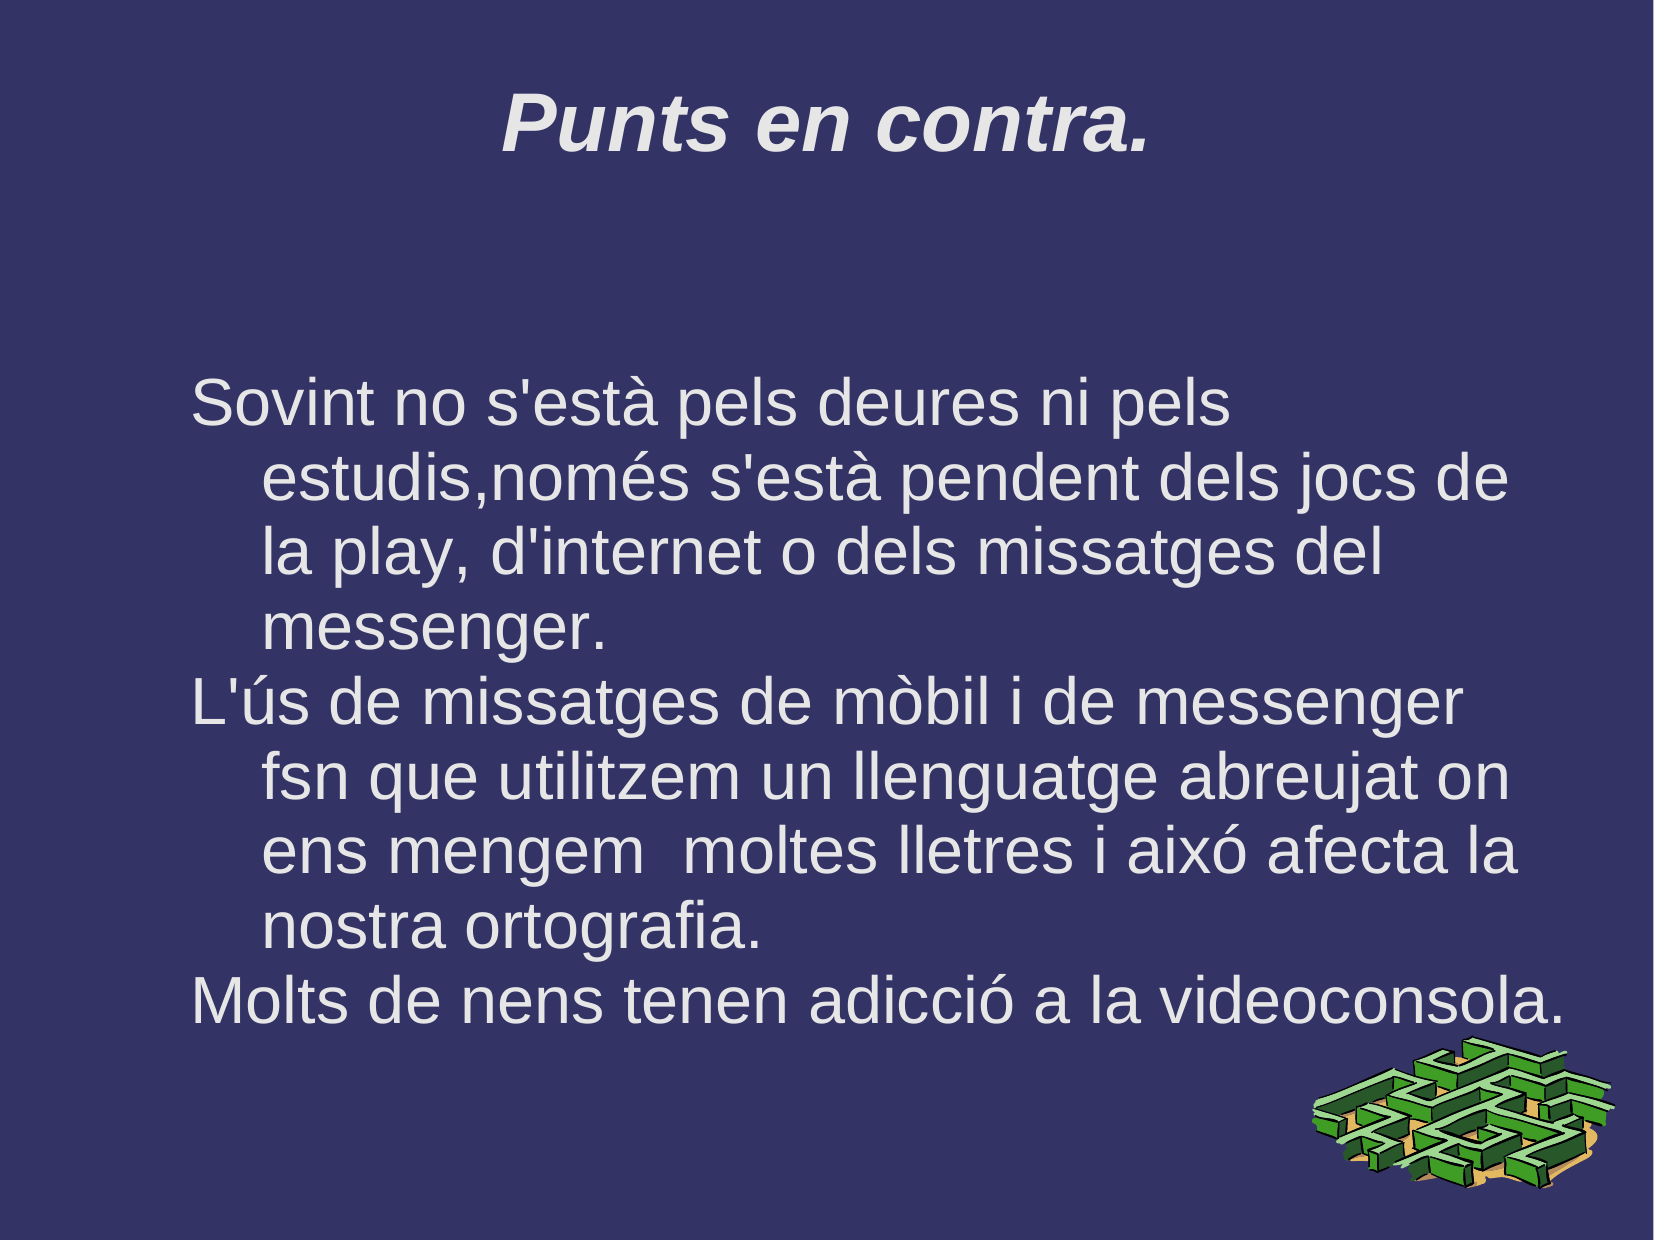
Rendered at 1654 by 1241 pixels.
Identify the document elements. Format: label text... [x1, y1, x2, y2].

title Punts en contra. [121, 19, 1534, 227]
list Sovint no s'està pels deures ni pels estudis,només s'està pendent dels jocs de la play, d'internet o dels missatges del messenger. L'ús de missatges de mòbil i de messenger fsn que utilitzem un llenguatge abreujat on ens mengem moltes lletres i aixó afecta la nostra ortografia. Molts de nens tenen adicció a la videoconsola. [178, 364, 1570, 1147]
